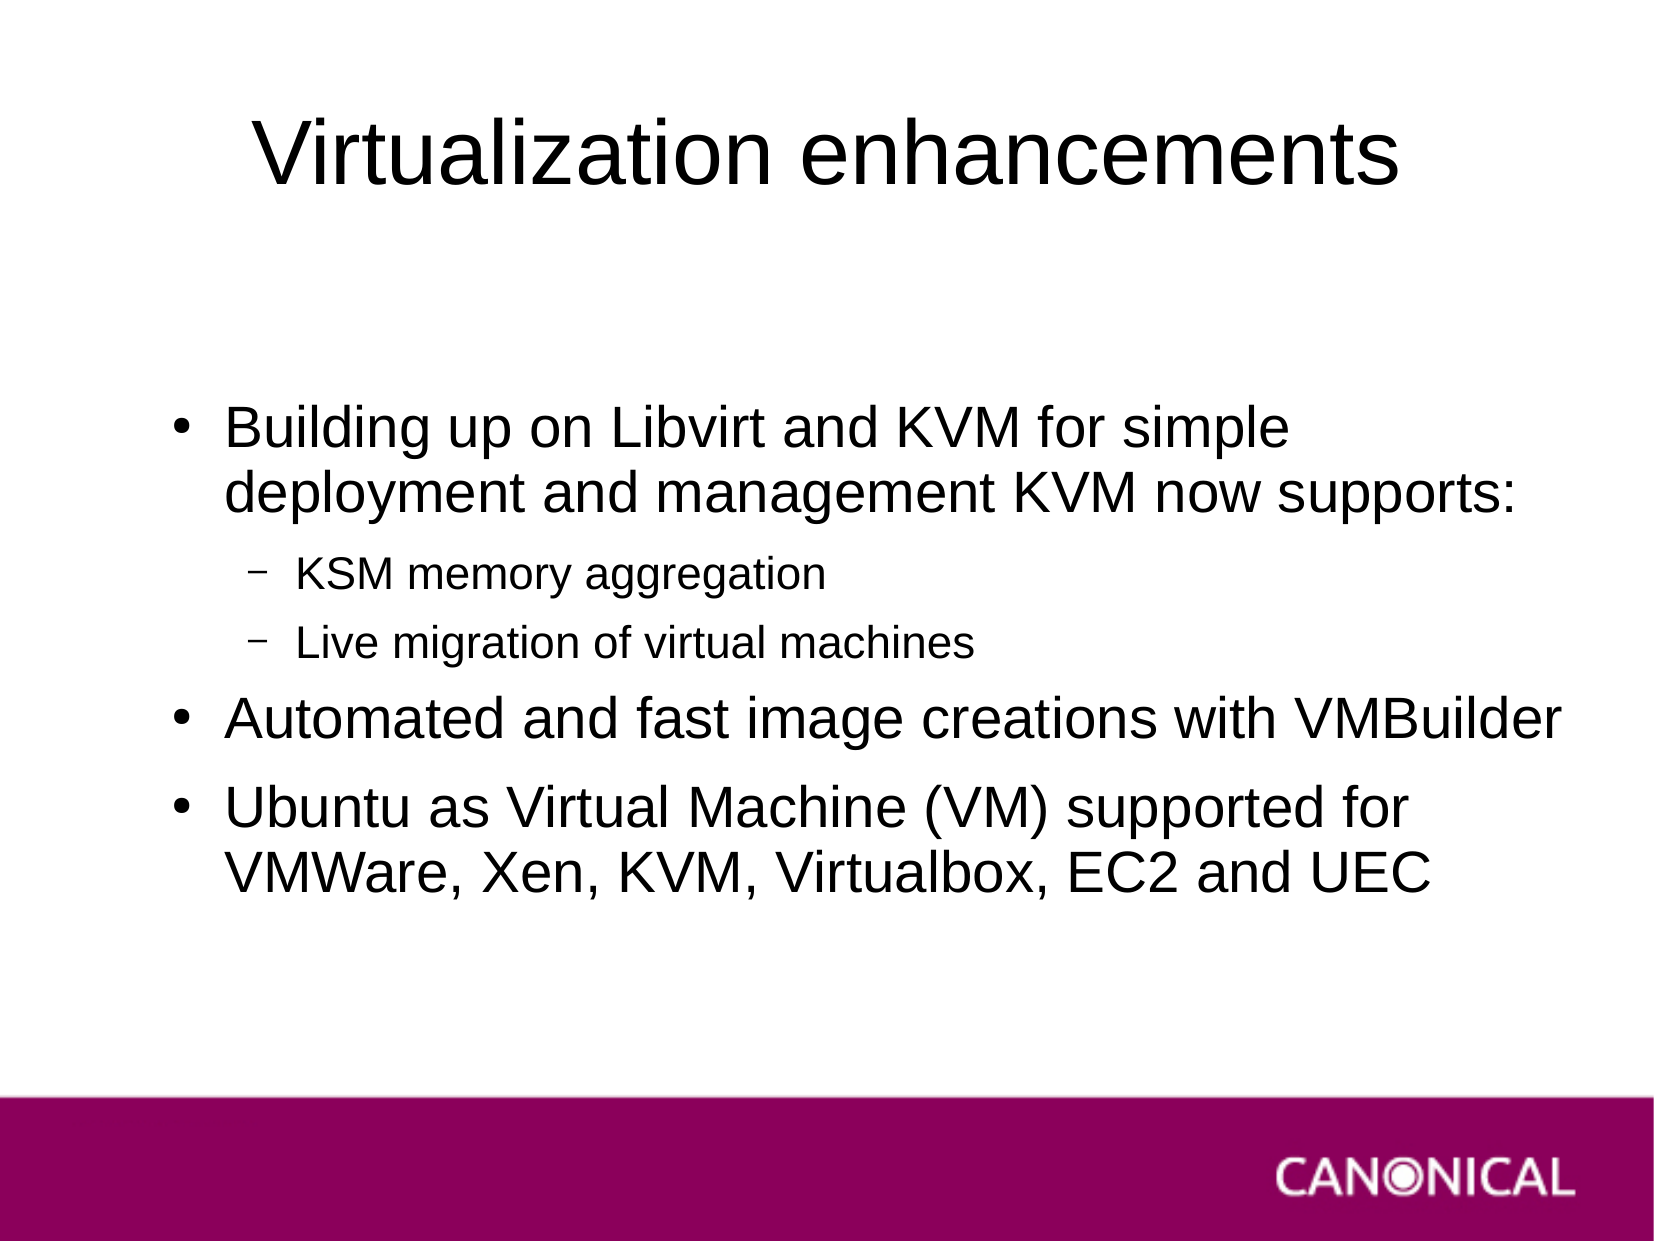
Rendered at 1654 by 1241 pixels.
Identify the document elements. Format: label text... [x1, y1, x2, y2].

picture [0, 0, 1654, 1241]
title Virtualization enhancements [82, 56, 1571, 250]
list Building up on Libvirt and KVM for simple deployment and management KVM now supports: KSM memory aggregation Live migration of virtual machines Automated and fast image creations with VMBuilder Ubuntu as Virtual Machine (VM) supported for VMWare, Xen, KVM, Virtualbox, EC2 and UEC [82, 290, 1571, 1241]
